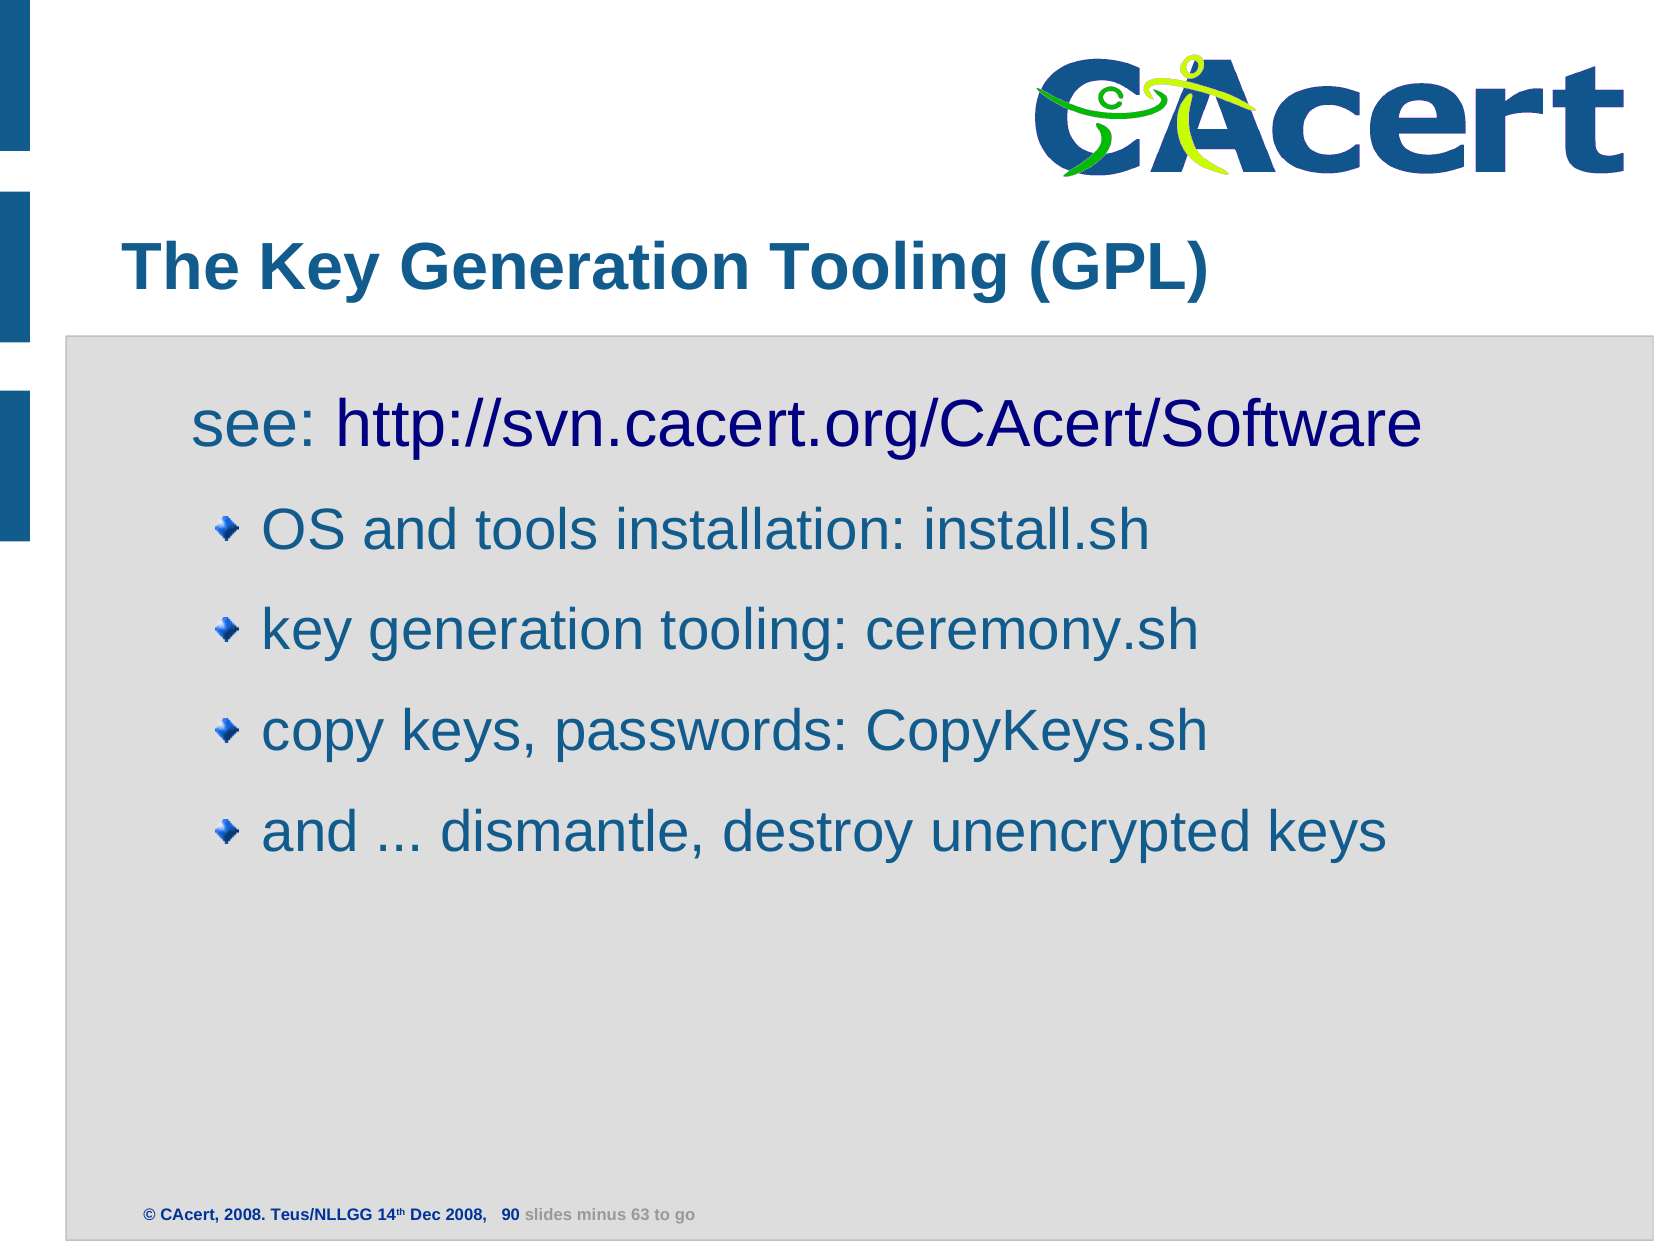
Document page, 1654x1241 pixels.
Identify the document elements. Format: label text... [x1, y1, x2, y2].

title The Key Generation Tooling (GPL) [121, 177, 1533, 315]
list see: http://svn.cacert.org/CAcert/Software OS and tools installation: install.sh key generation tooling: ceremony.sh copy keys, passwords: CopyKeys.sh and ... dismantle, destroy unencrypted keys [121, 344, 1594, 1238]
picture [1033, 53, 1625, 178]
